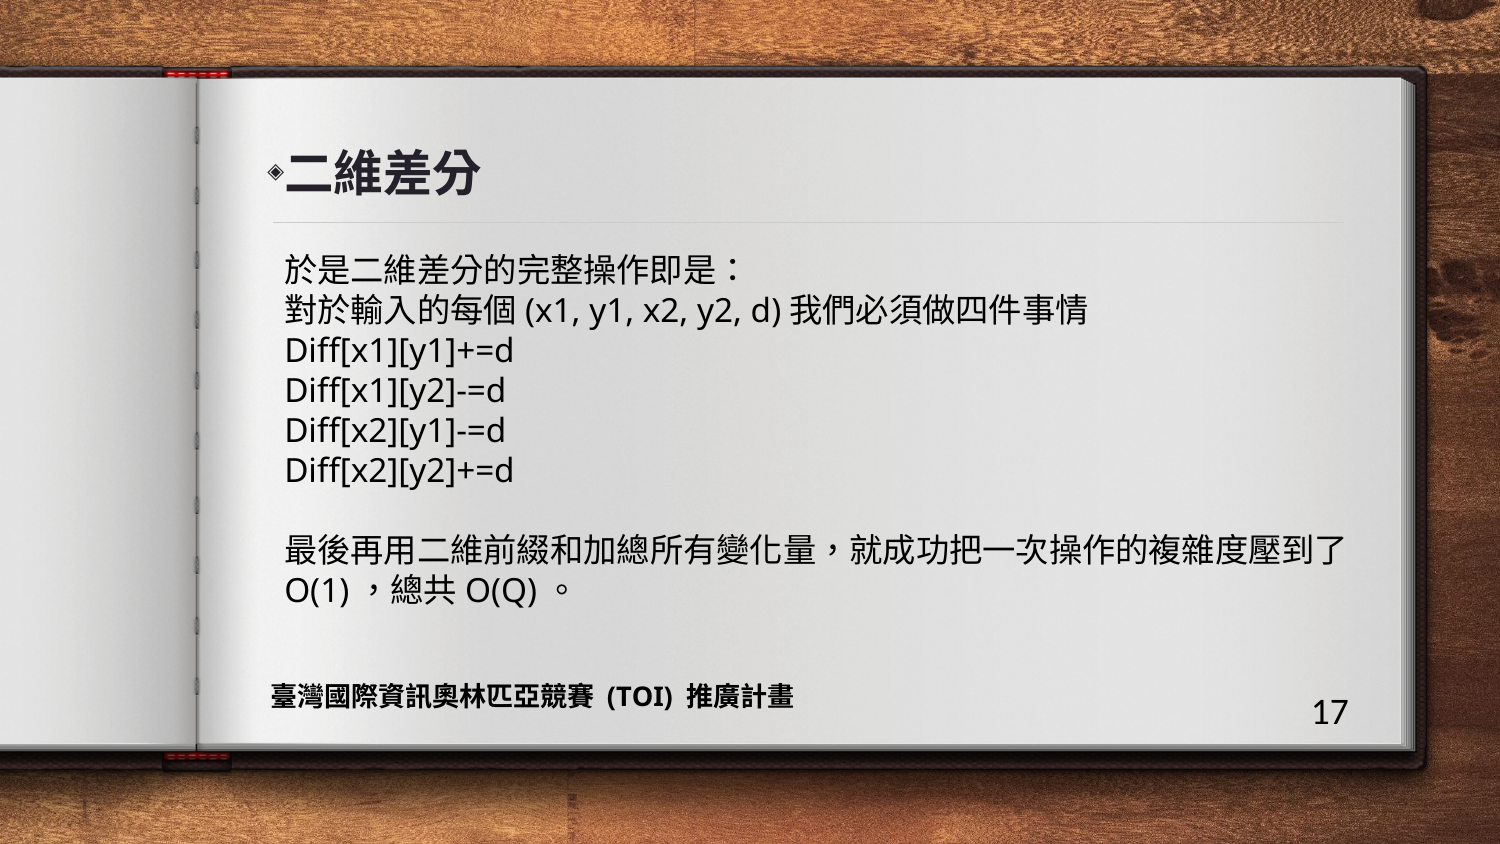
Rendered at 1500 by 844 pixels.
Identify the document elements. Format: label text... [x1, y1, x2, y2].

list 二維差分 [252, 126, 1194, 216]
text_box 於是二維差分的完整操作即是： 對於輸入的每個(x1, y1, x2, y2, d)我們必須做四件事情 Diff[x1][y1]+=d Diff[x1][y2]-=d Diff[x2][y1]-=d Diff[x2][y2]+=d 最後再用二維前綴和加總所有變化量，就成功把一次操作的複雜度壓到了O(1)，總共O(Q)。 [269, 242, 1386, 621]
text_box [1295, 672, 1386, 737]
